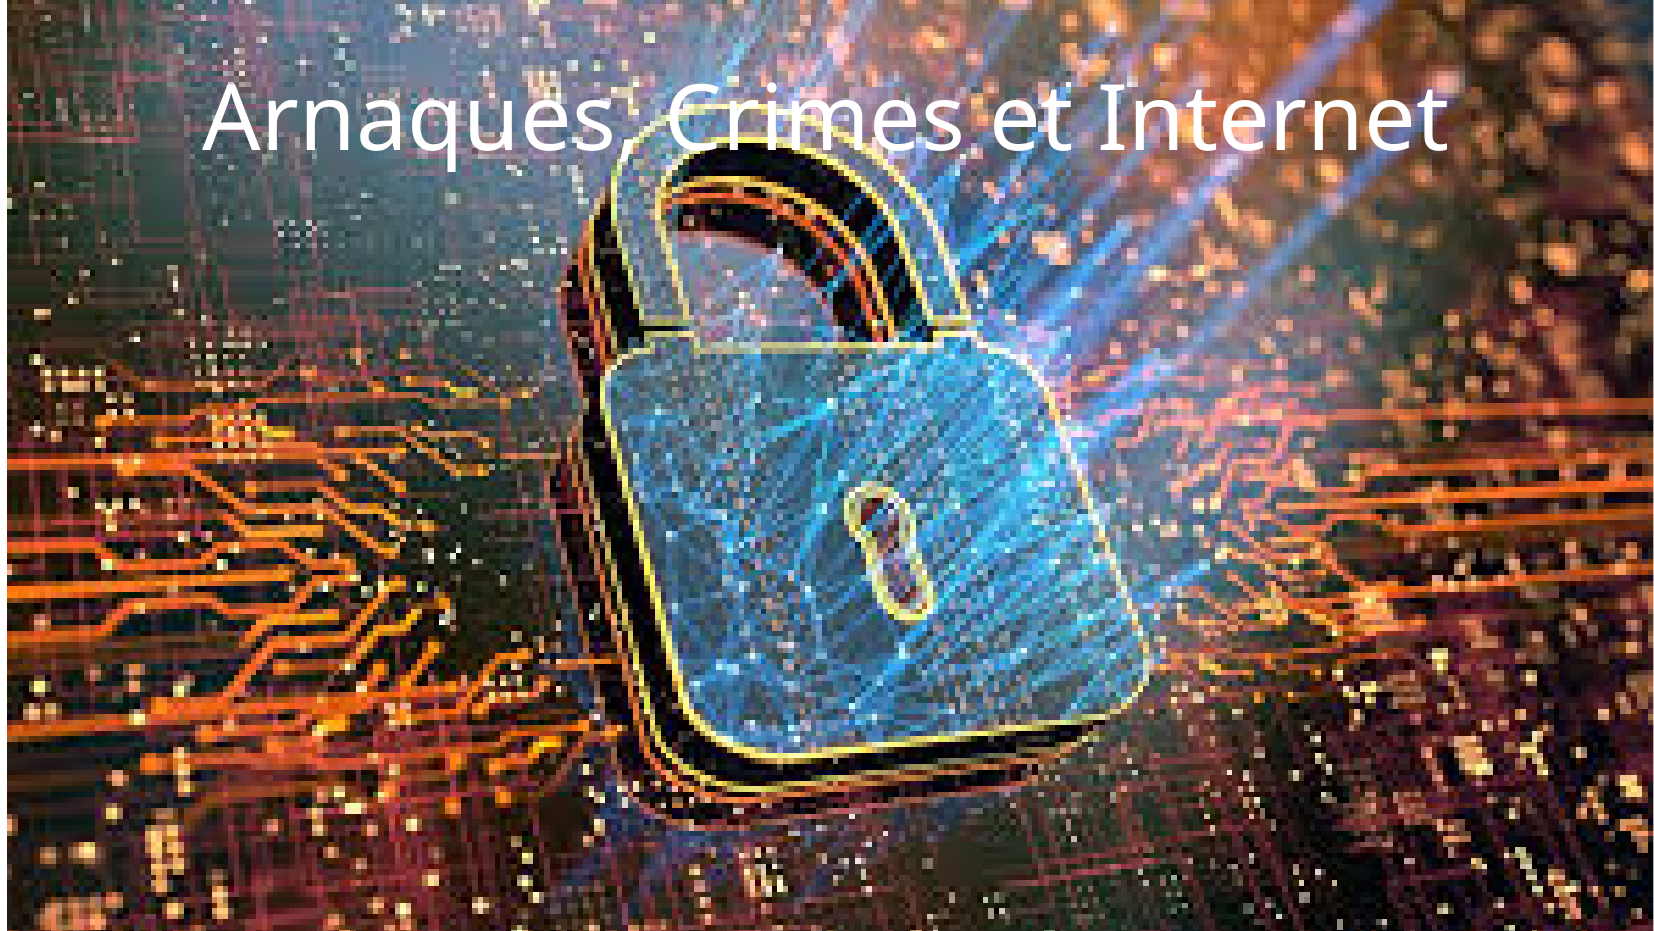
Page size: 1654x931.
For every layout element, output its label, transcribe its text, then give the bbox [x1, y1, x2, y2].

title Arnaques, Crimes et Internet [82, 37, 1571, 193]
picture [7, 0, 1654, 931]
